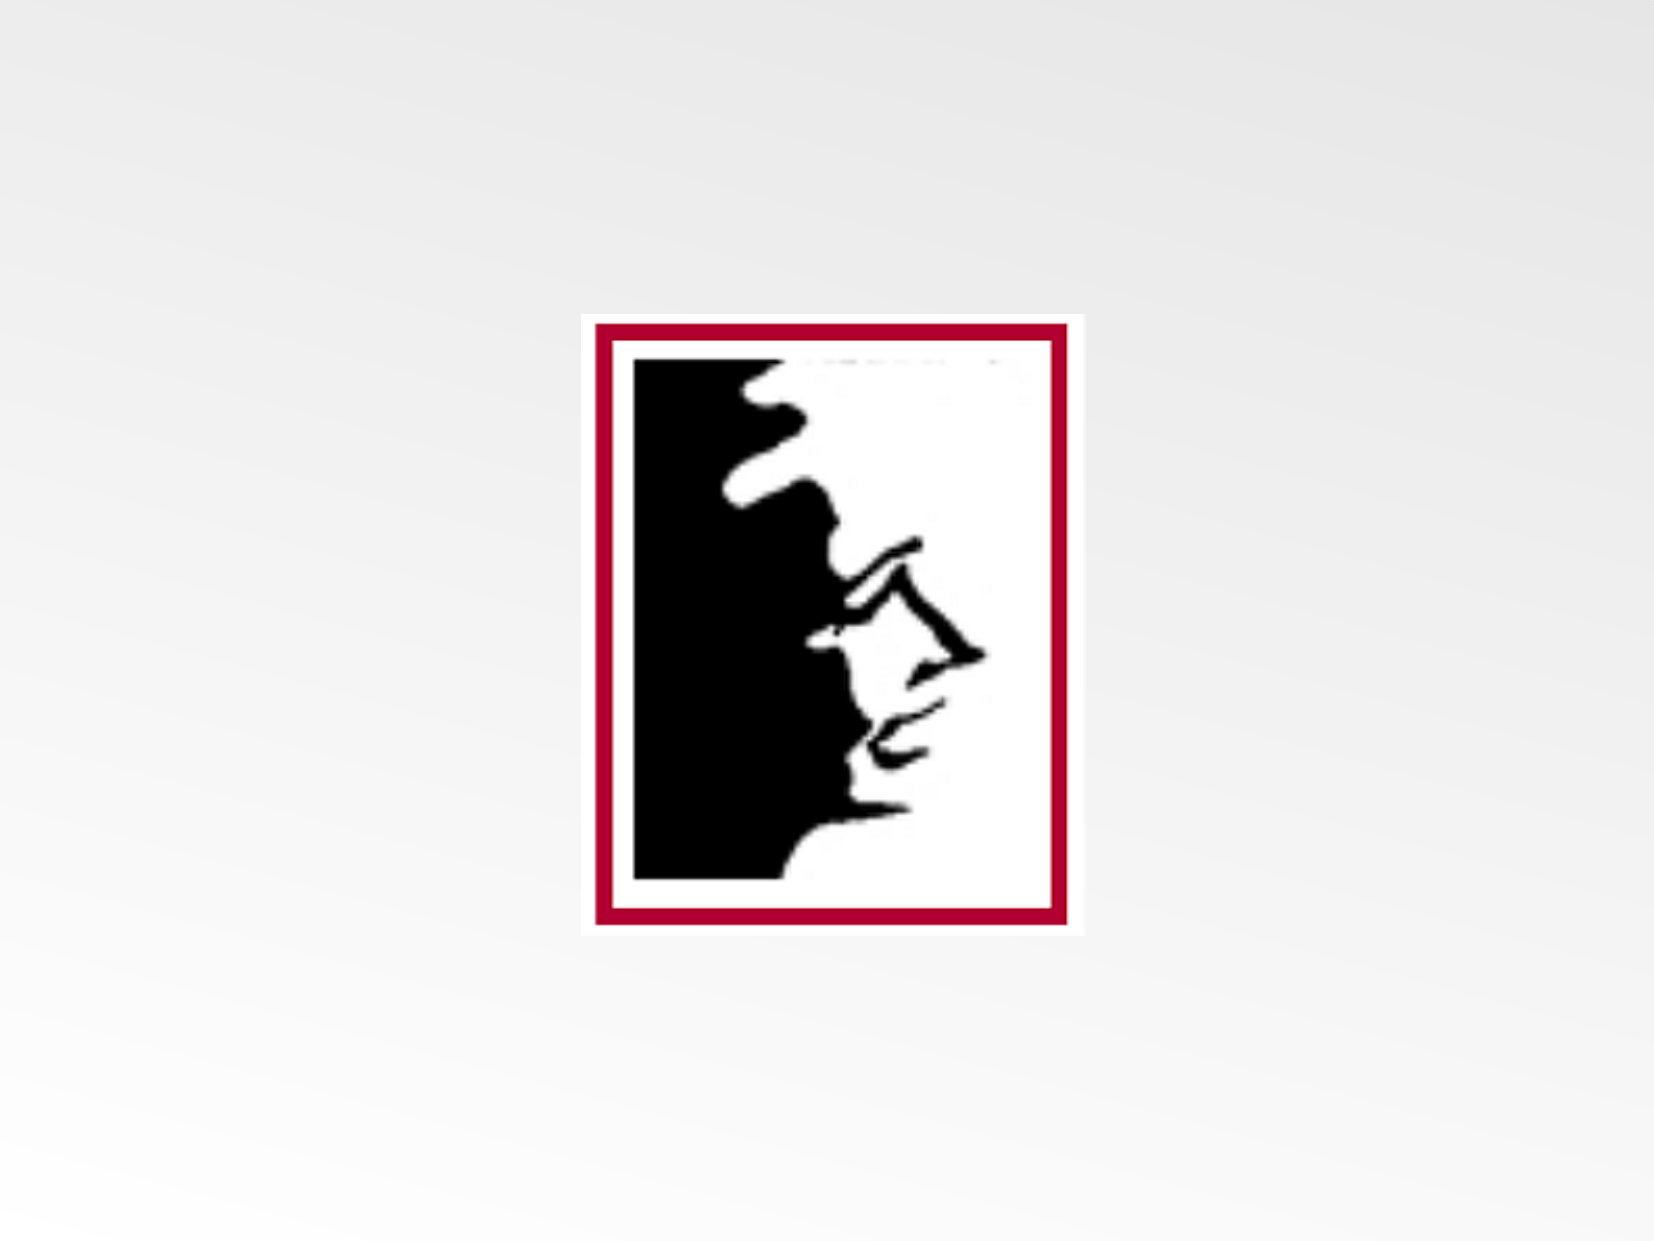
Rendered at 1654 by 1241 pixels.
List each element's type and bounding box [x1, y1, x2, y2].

picture [581, 314, 1086, 936]
